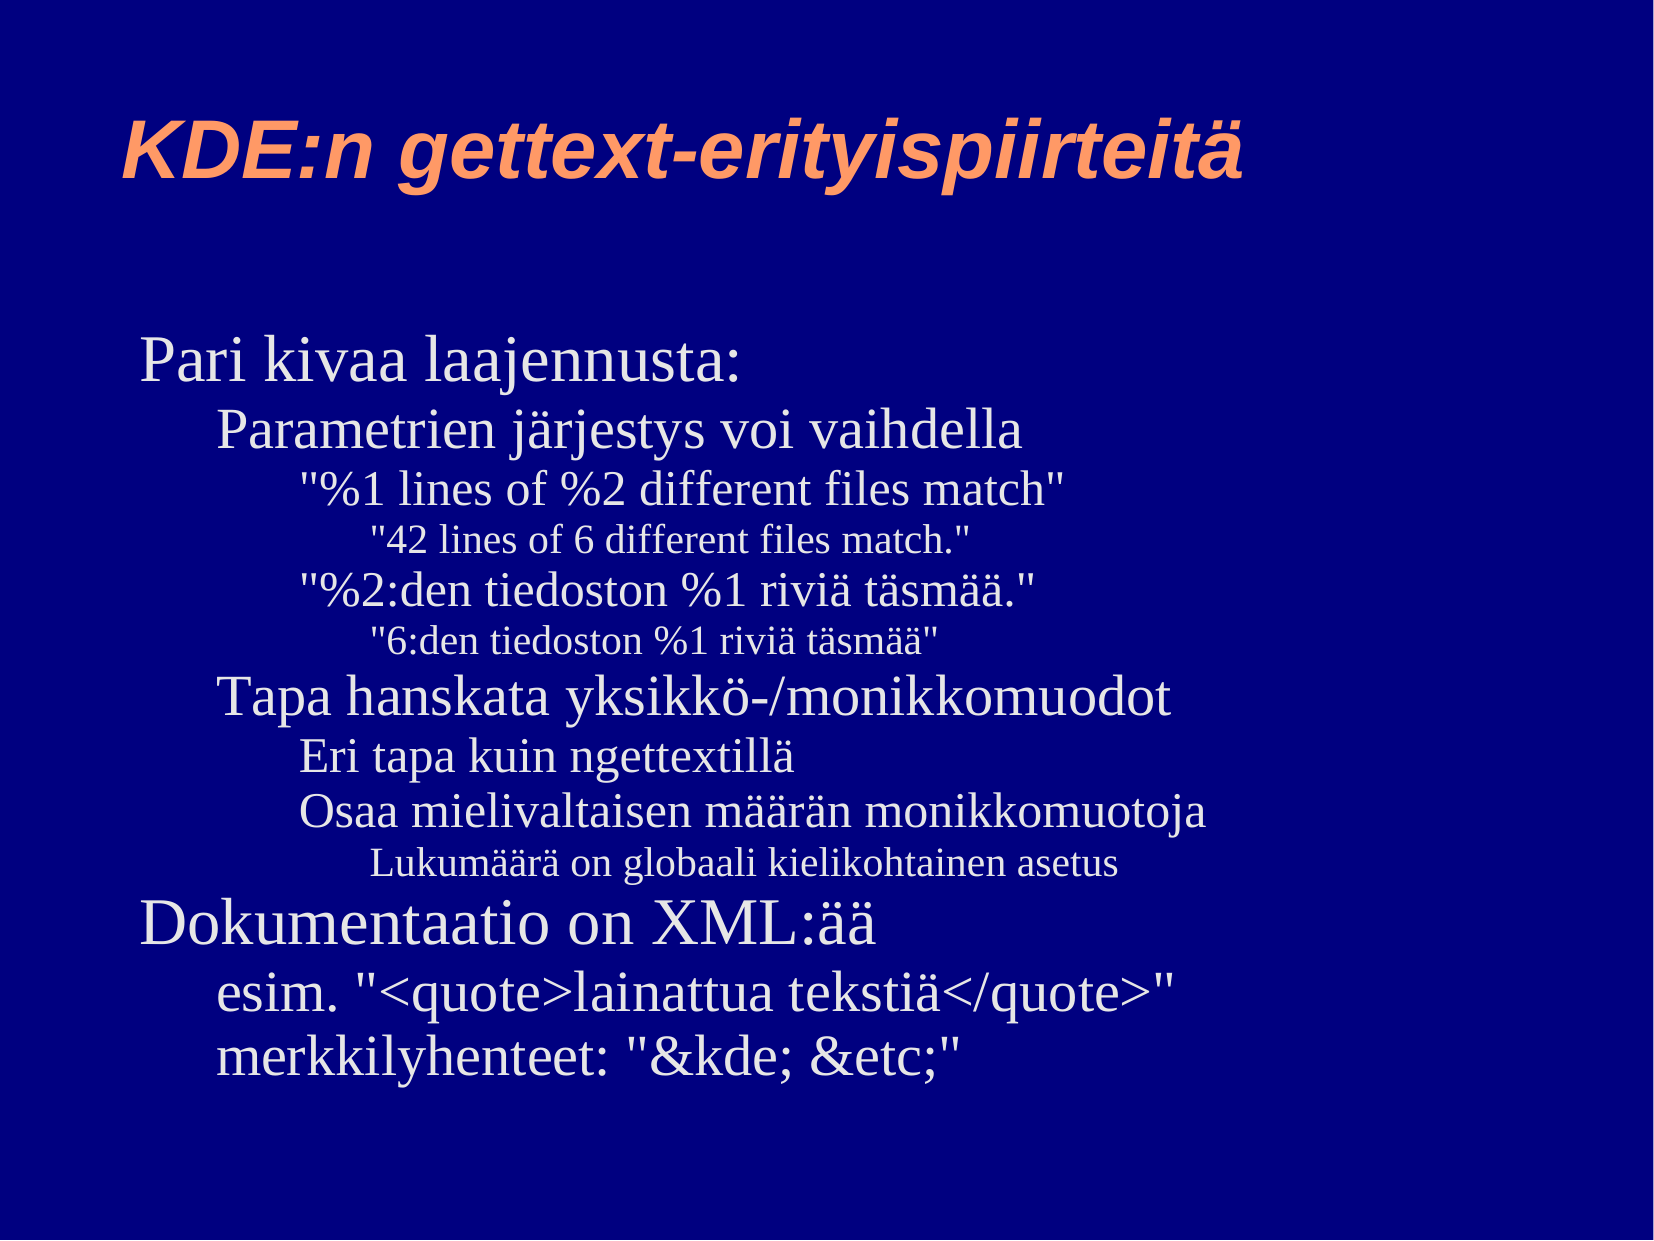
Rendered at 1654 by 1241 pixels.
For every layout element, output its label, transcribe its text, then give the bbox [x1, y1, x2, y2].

text_box [121, 413, 1536, 697]
list Pari kivaa laajennusta: Parametrien järjestys voi vaihdella "%1 lines of %2 different files match" "42 lines of 6 different files match." "%2:den tiedoston %1 riviä täsmää." "6:den tiedoston %1 riviä täsmää" Tapa hanskata yksikkö-/monikkomuodot Eri tapa kuin ngettextillä Osaa mielivaltaisen määrän monikkomuotoja Lukumäärä on globaali kielikohtainen asetus Dokumentaatio on XML:ää esim. "<quote>lainattua tekstiä</quote>" merkkilyhenteet: "&kde; &etc;" [121, 322, 1561, 1174]
text_box [121, 702, 1536, 1168]
text_box [119, 322, 1534, 404]
title KDE:n gettext-erityispiirteitä [121, 46, 1534, 254]
